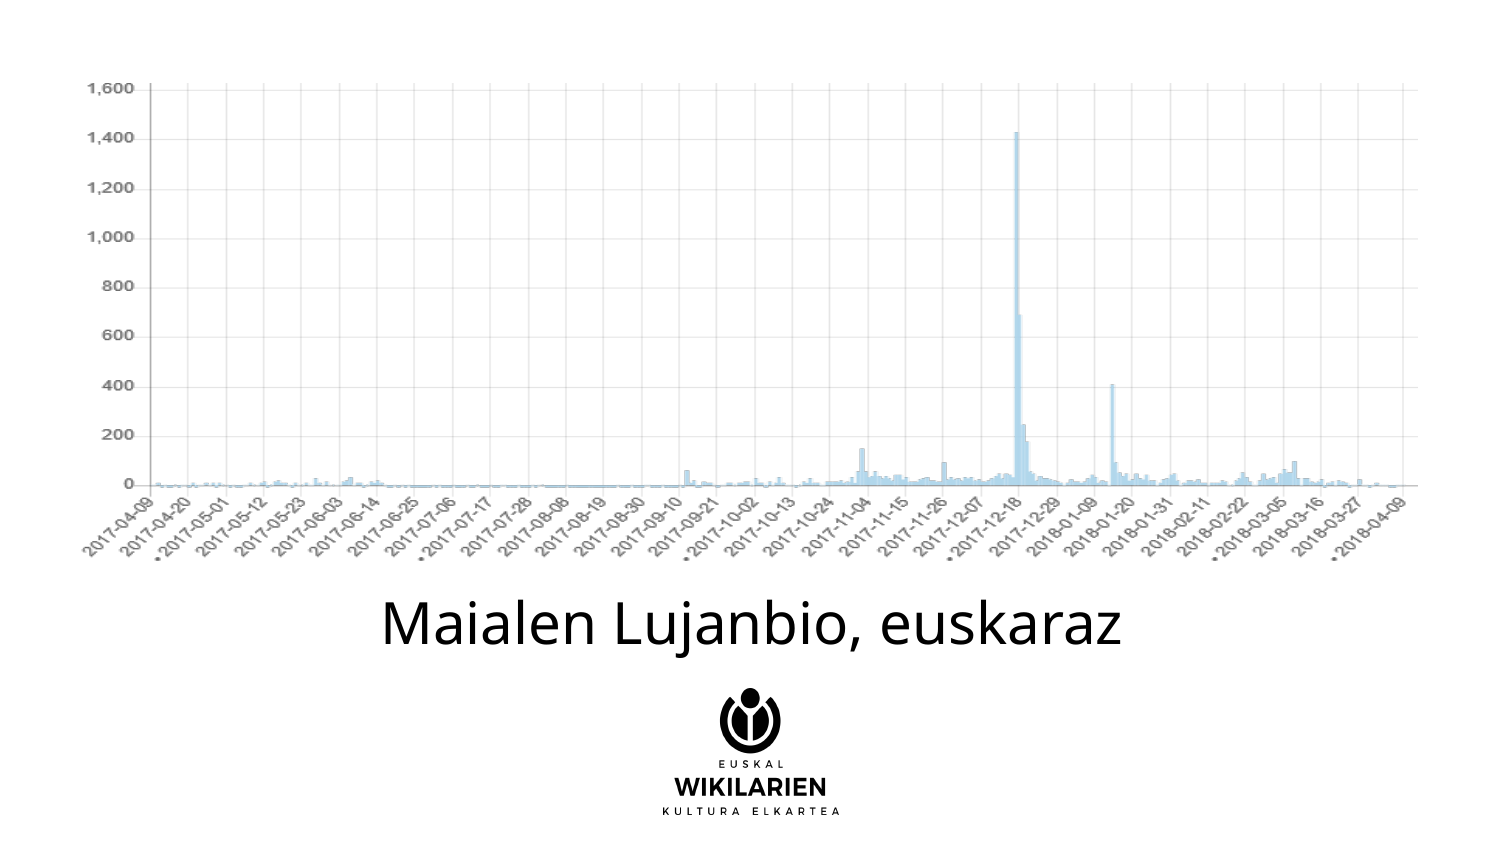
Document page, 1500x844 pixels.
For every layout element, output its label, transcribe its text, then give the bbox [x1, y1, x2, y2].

subtitle Maialen Lujanbio, euskaraz [118, 579, 1386, 709]
picture [71, 83, 1418, 579]
picture [663, 709, 839, 815]
